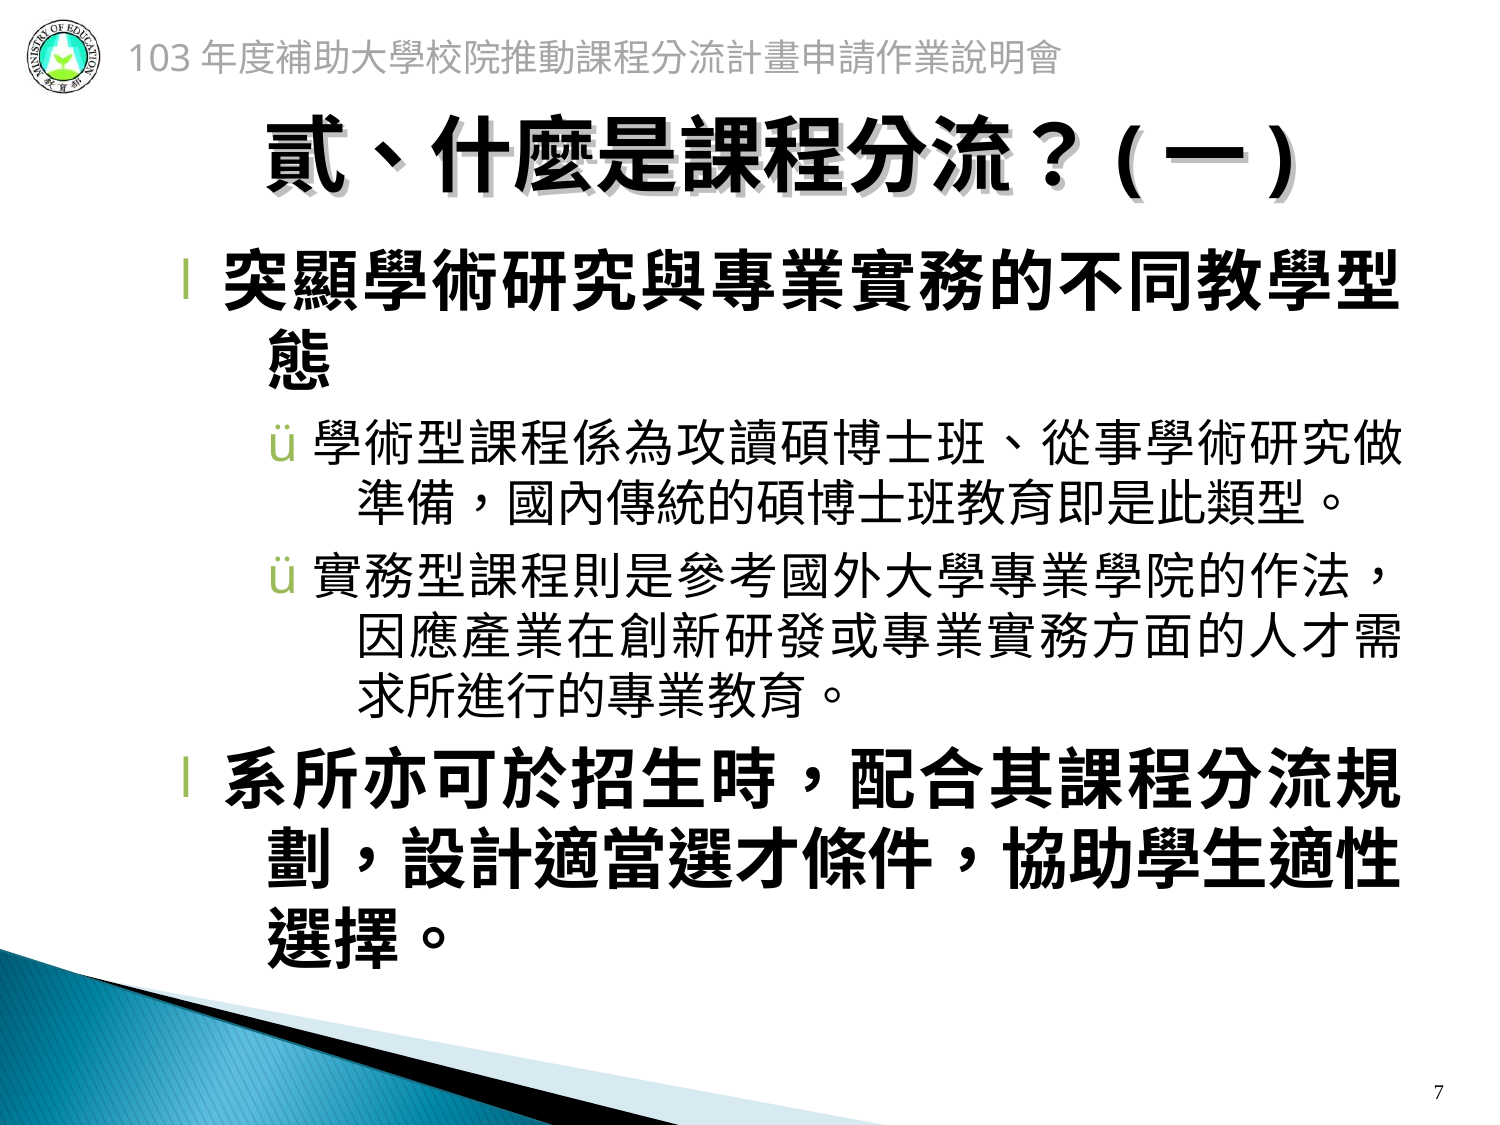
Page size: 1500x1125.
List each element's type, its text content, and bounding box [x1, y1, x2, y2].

text_box 突顯學術研究與專業實務的不同教學型態 學術型課程係為攻讀碩博士班、從事學術研究做準備，國內傳統的碩博士班教育即是此類型。 實務型課程則是參考國外大學專業學院的作法，因應產業在創新研發或專業實務方面的人才需求所進行的專業教育。 系所亦可於招生時，配合其課程分流規劃，設計適當選才條件，協助學生適性選擇。 [76, 231, 1419, 831]
text_box 貳、什麼是課程分流？(一) [112, 95, 1447, 211]
picture [17, 19, 102, 96]
text_box 103年度補助大學校院推動課程分流計畫申請作業說明會 [112, 26, 1436, 88]
text_box 7 [1418, 1051, 1479, 1112]
